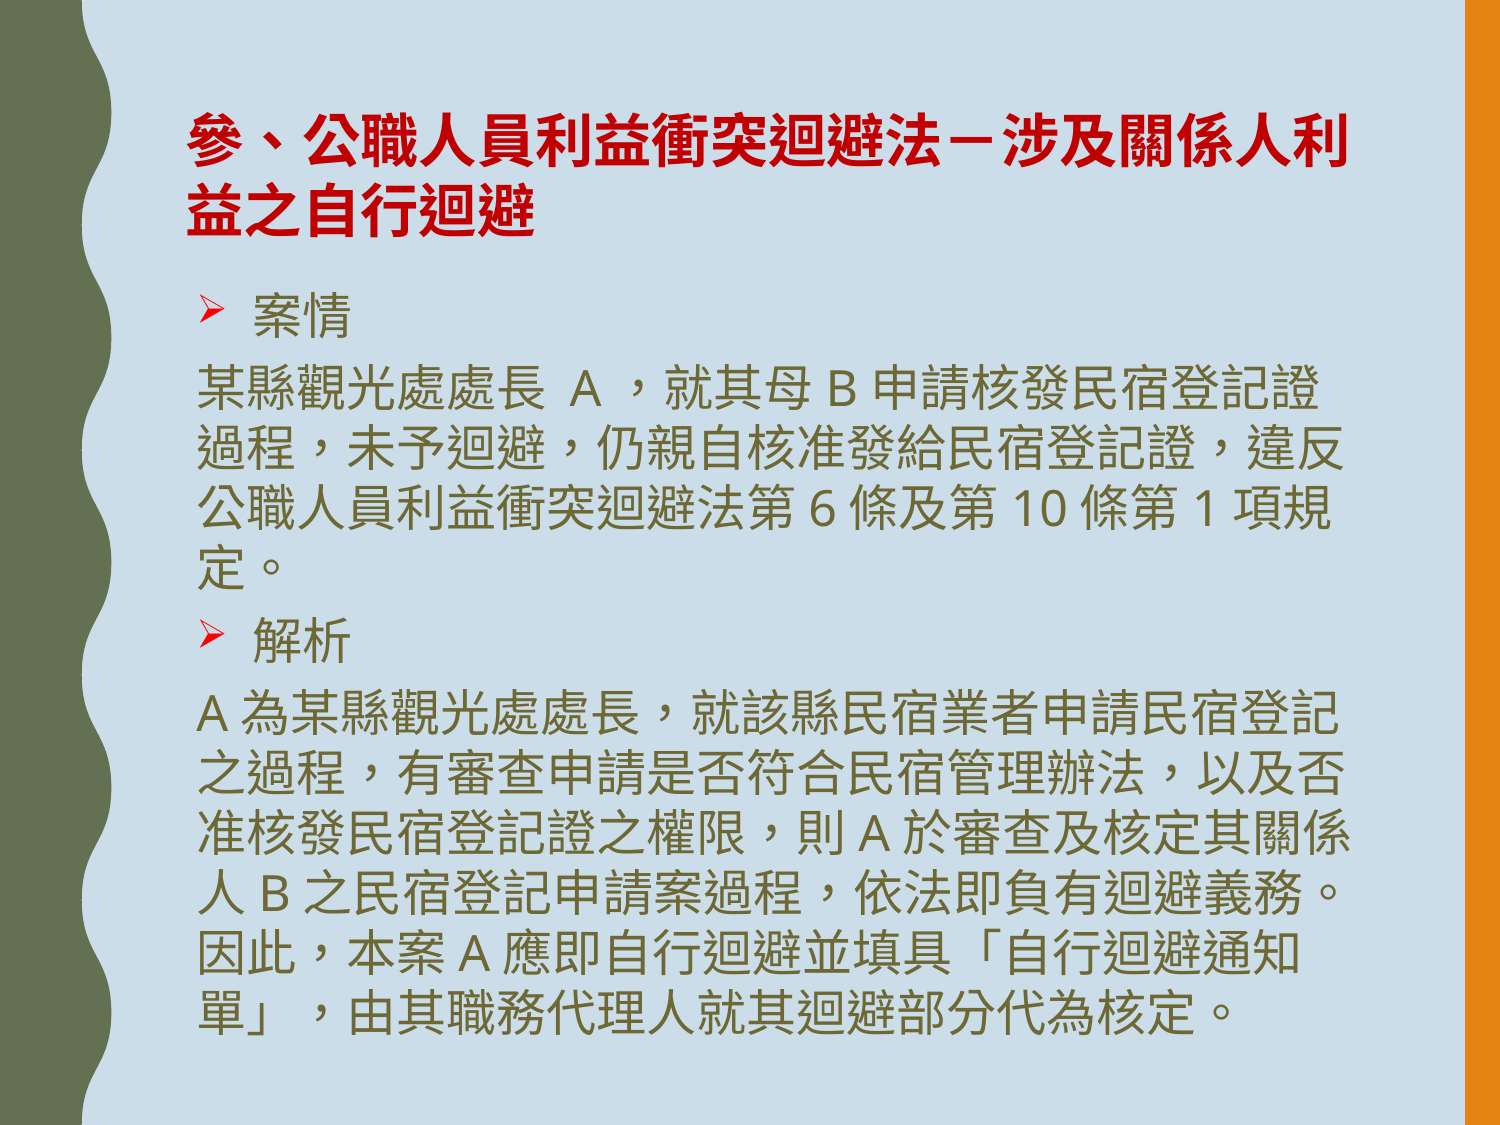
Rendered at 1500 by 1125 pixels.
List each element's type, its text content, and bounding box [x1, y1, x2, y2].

text_box 案情 某縣觀光處處長 A，就其母B申請核發民宿登記證過程，未予迴避，仍親自核准發給民宿登記證，違反公職人員利益衝突迴避法第6條及第10條第1項規定。 解析 A為某縣觀光處處長，就該縣民宿業者申請民宿登記之過程，有審查申請是否符合民宿管理辦法，以及否准核發民宿登記證之權限，則A於審查及核定其關係人B之民宿登記申請案過程，依法即負有迴避義務。因此，本案A應即自行迴避並填具「自行迴避通知單」，由其職務代理人就其迴避部分代為核定。 [171, 276, 1376, 1035]
text_box 參、公職人員利益衝突迴避法－涉及關係人利益之自行迴避 [171, 96, 1409, 252]
